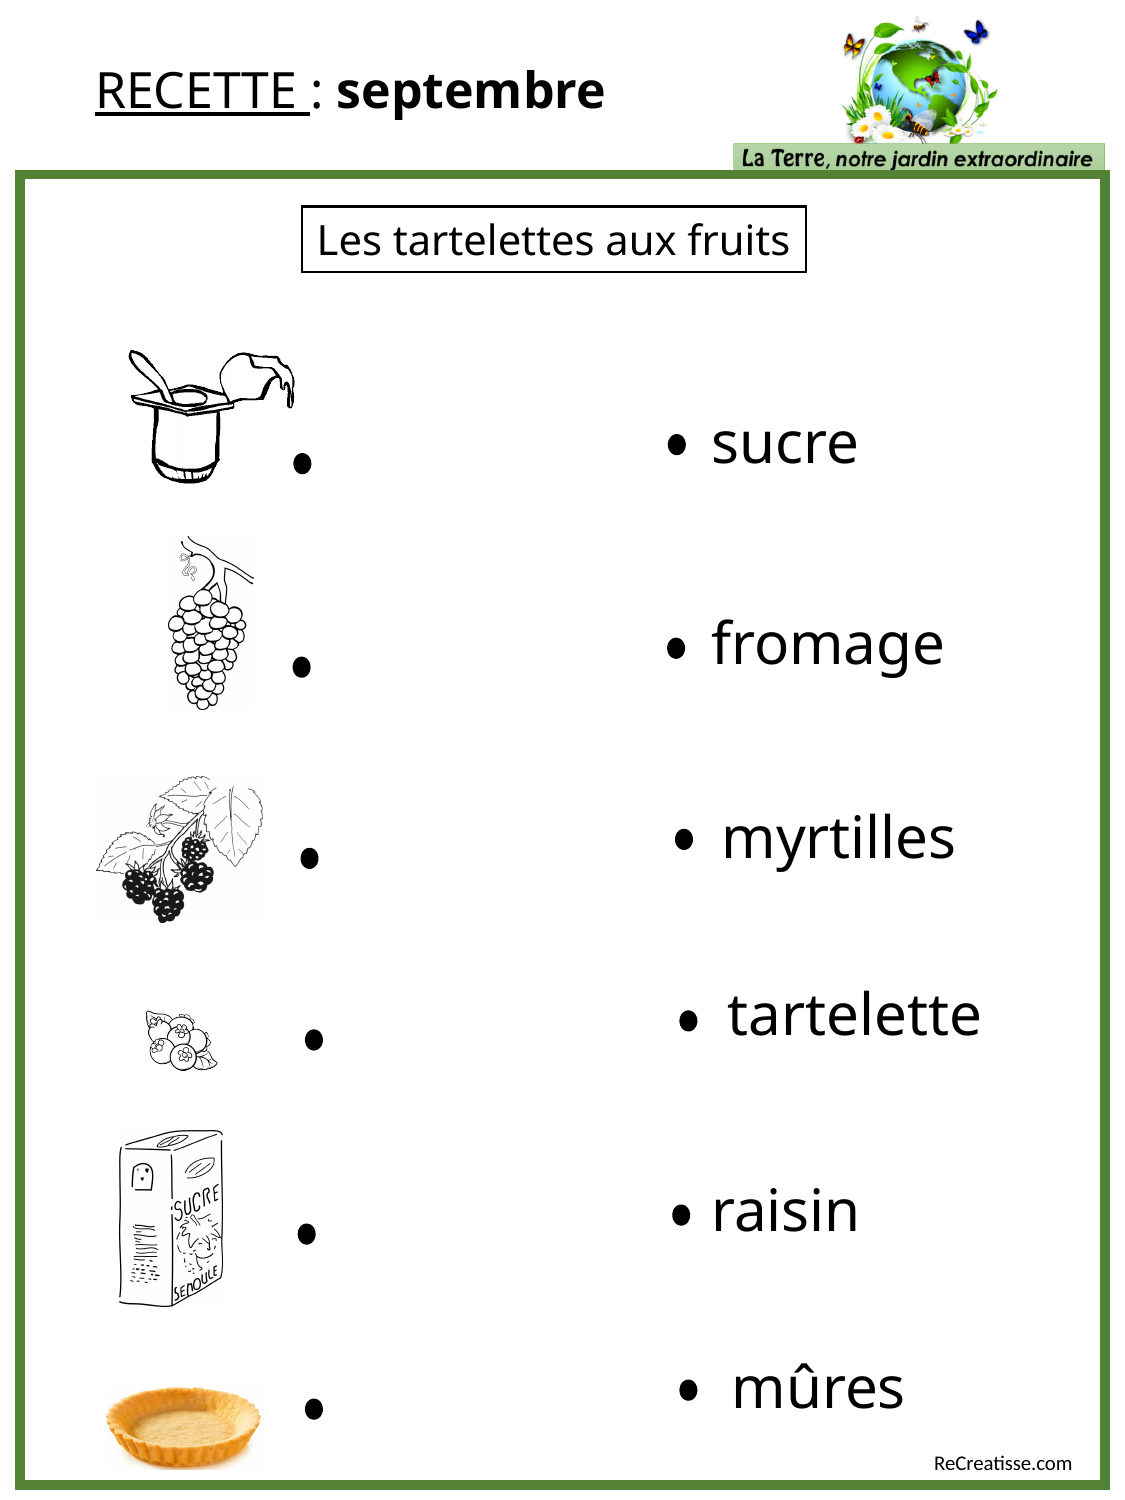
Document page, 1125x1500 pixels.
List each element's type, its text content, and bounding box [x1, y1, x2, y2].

picture [128, 350, 295, 484]
picture [729, 179, 1100, 184]
picture [96, 776, 263, 923]
text_box ReCreatisse.com [919, 1442, 1088, 1482]
picture [128, 998, 235, 1083]
text_box [306, 1030, 322, 1050]
text_box tartelette [713, 969, 997, 1054]
text_box [293, 657, 310, 677]
text_box sucre [696, 397, 874, 482]
text_box [668, 638, 685, 658]
text_box [294, 454, 311, 474]
picture [168, 536, 254, 711]
text_box [680, 1011, 697, 1031]
text_box Les tartelettes aux fruits [302, 207, 806, 272]
text_box [298, 1224, 315, 1244]
text_box RECETTE : septembre [80, 51, 621, 126]
picture [105, 1386, 265, 1470]
text_box mûres [717, 1343, 921, 1428]
picture [729, 14, 1106, 170]
text_box [673, 1205, 690, 1225]
text_box raisin [696, 1165, 876, 1250]
text_box [676, 829, 692, 849]
text_box fromage [696, 599, 960, 684]
text_box [301, 848, 318, 868]
text_box [668, 435, 685, 455]
text_box [306, 1399, 322, 1419]
picture [119, 1130, 223, 1307]
text_box myrtilles [707, 793, 972, 878]
text_box [680, 1380, 697, 1400]
